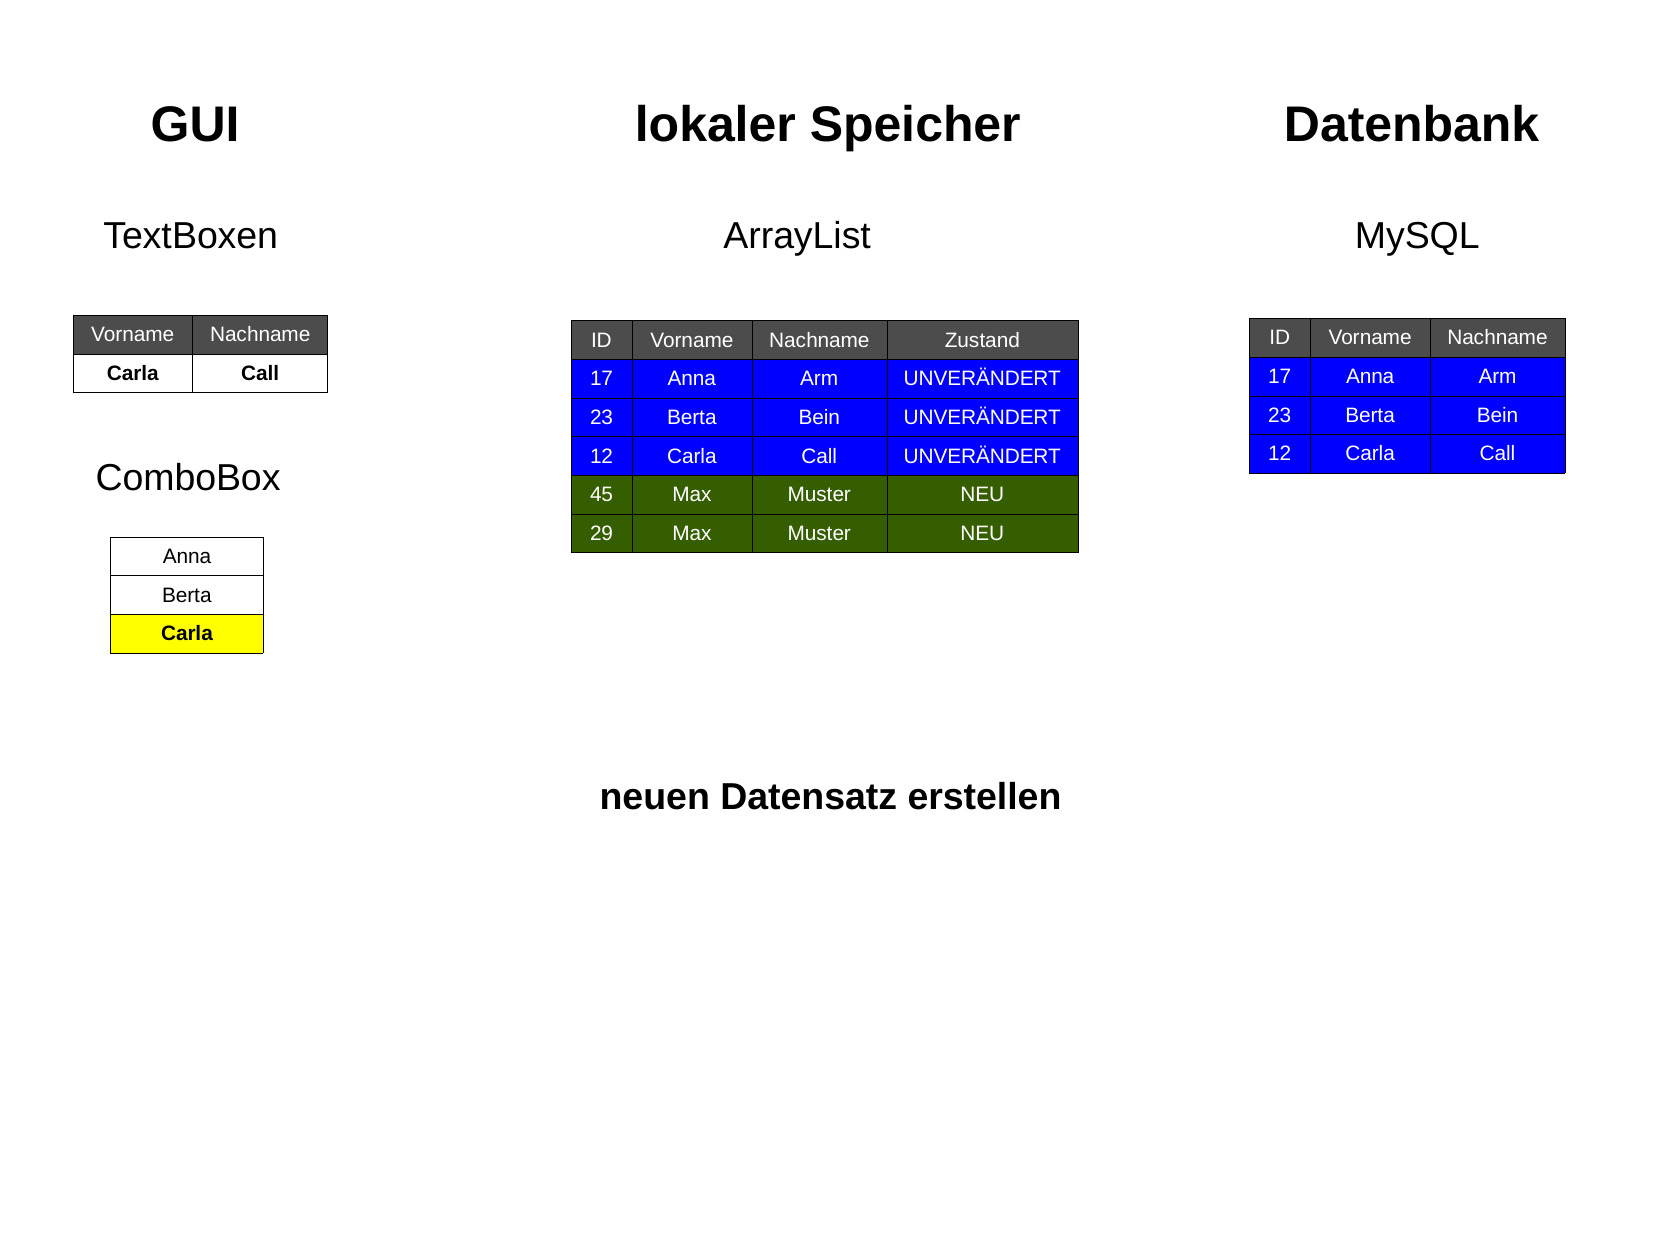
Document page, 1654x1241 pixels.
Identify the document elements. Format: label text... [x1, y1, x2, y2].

table_cell 17 [572, 360, 632, 398]
table_cell Arm [1431, 358, 1565, 396]
table_cell Muster [753, 476, 887, 514]
table_cell Call [193, 355, 327, 392]
table_cell 29 [572, 515, 632, 552]
table_cell Max [633, 476, 752, 514]
table_cell NEU [888, 476, 1078, 514]
table_cell UNVERÄNDERT [888, 437, 1078, 475]
table_header Nachname [1431, 319, 1565, 357]
table_header Nachname [753, 321, 887, 359]
table_cell 12 [572, 437, 632, 475]
table_cell 17 [1250, 358, 1310, 396]
table_cell Bein [753, 399, 887, 436]
table_cell Berta [111, 576, 263, 614]
table_cell Carla [74, 355, 192, 392]
table_cell Max [633, 515, 752, 552]
table_header Nachname [193, 316, 327, 354]
table_cell 12 [1250, 435, 1310, 473]
table_header ID [572, 321, 632, 359]
table_cell Bein [1431, 397, 1565, 434]
table_header Vorname [1311, 319, 1430, 357]
table_cell Muster [753, 515, 887, 552]
text_box TextBoxen [88, 206, 293, 264]
text_box ArrayList [708, 206, 886, 264]
text_box GUI [135, 88, 255, 161]
table_cell NEU [888, 515, 1078, 552]
table_cell Berta [633, 399, 752, 436]
table_cell Anna [633, 360, 752, 398]
table_header Zustand [888, 321, 1078, 359]
table_header ID [1250, 319, 1310, 357]
table_cell Carla [111, 615, 263, 653]
table_cell 23 [1250, 397, 1310, 434]
table_cell Call [1431, 435, 1565, 473]
text_box ComboBox [80, 448, 296, 506]
table_header Vorname [74, 316, 192, 354]
table_cell 45 [572, 476, 632, 514]
text_box Datenbank [1269, 88, 1555, 161]
table_cell Anna [1311, 358, 1430, 396]
text_box lokaler Speicher [620, 88, 1037, 161]
table_cell UNVERÄNDERT [888, 360, 1078, 398]
table_cell Arm [753, 360, 887, 398]
table_cell 23 [572, 399, 632, 436]
table_cell UNVERÄNDERT [888, 399, 1078, 436]
table_cell Carla [633, 437, 752, 475]
table_header Anna [111, 538, 263, 575]
table_cell Call [753, 437, 887, 475]
table_cell Carla [1311, 435, 1430, 473]
table_header Vorname [633, 321, 752, 359]
table_cell Berta [1311, 397, 1430, 434]
text_box MySQL [1340, 206, 1495, 264]
text_box neuen Datensatz erstellen [584, 767, 1077, 826]
